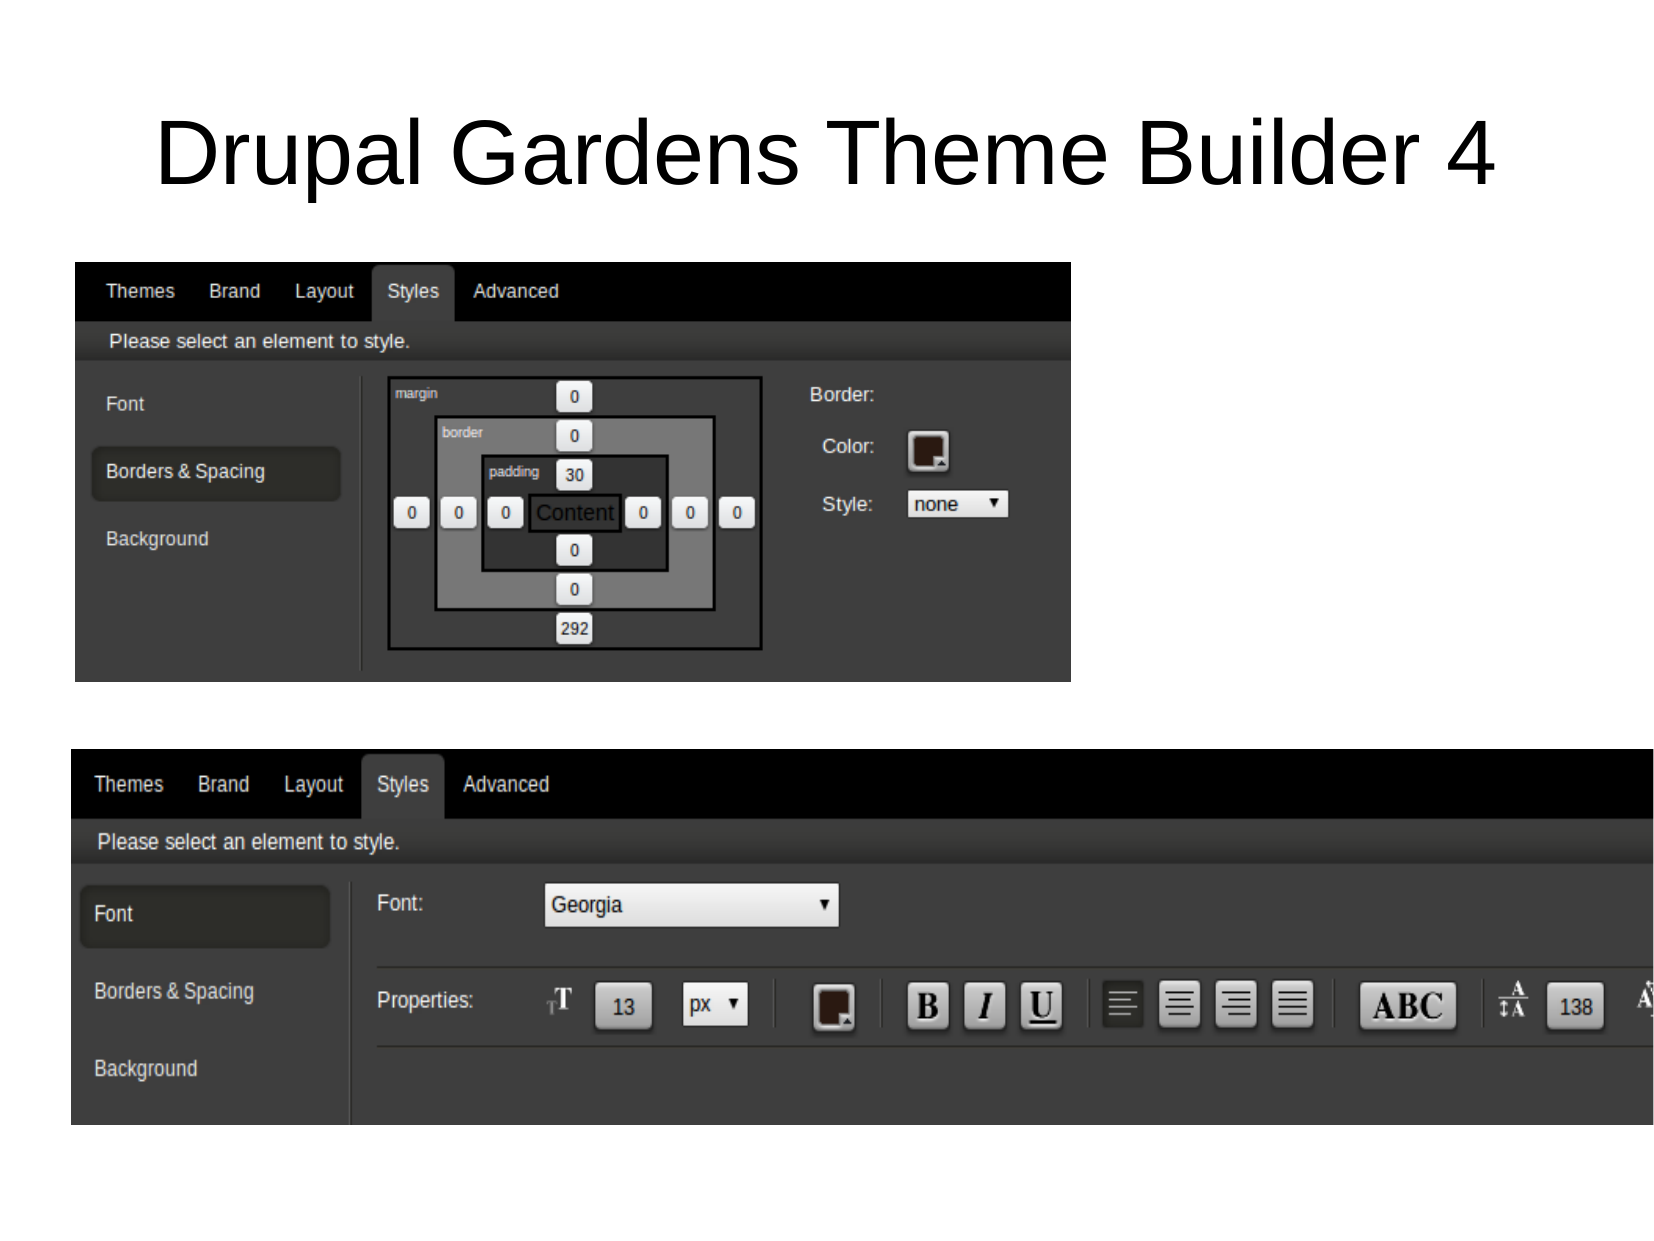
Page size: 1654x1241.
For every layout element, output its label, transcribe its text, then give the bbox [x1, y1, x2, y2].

title Drupal Gardens Theme Builder 4 [82, 56, 1571, 250]
picture [75, 262, 1071, 682]
picture [71, 749, 1654, 1126]
